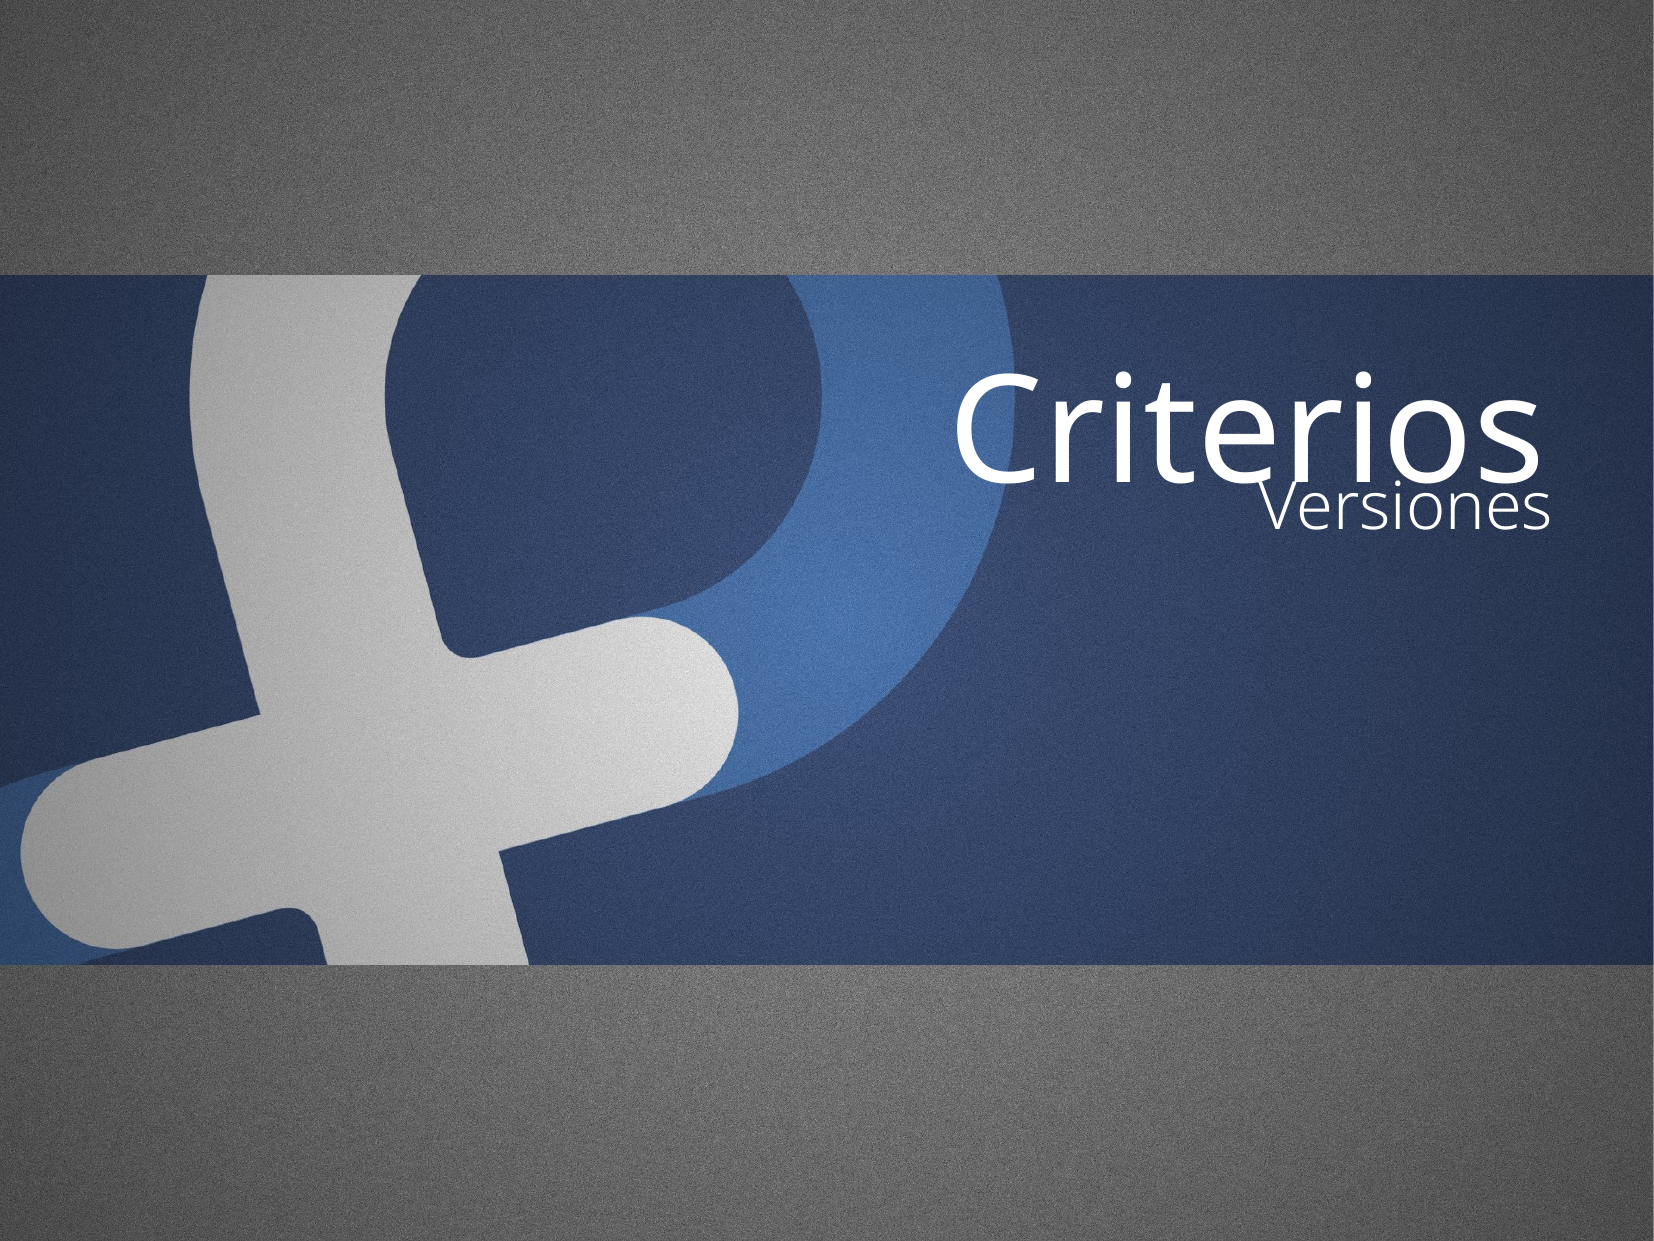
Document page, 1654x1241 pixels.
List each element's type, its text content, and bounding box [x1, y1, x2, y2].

picture [0, 0, 1654, 1241]
text_box Criterios [446, 315, 1561, 654]
text_box Versiones [395, 458, 1554, 621]
